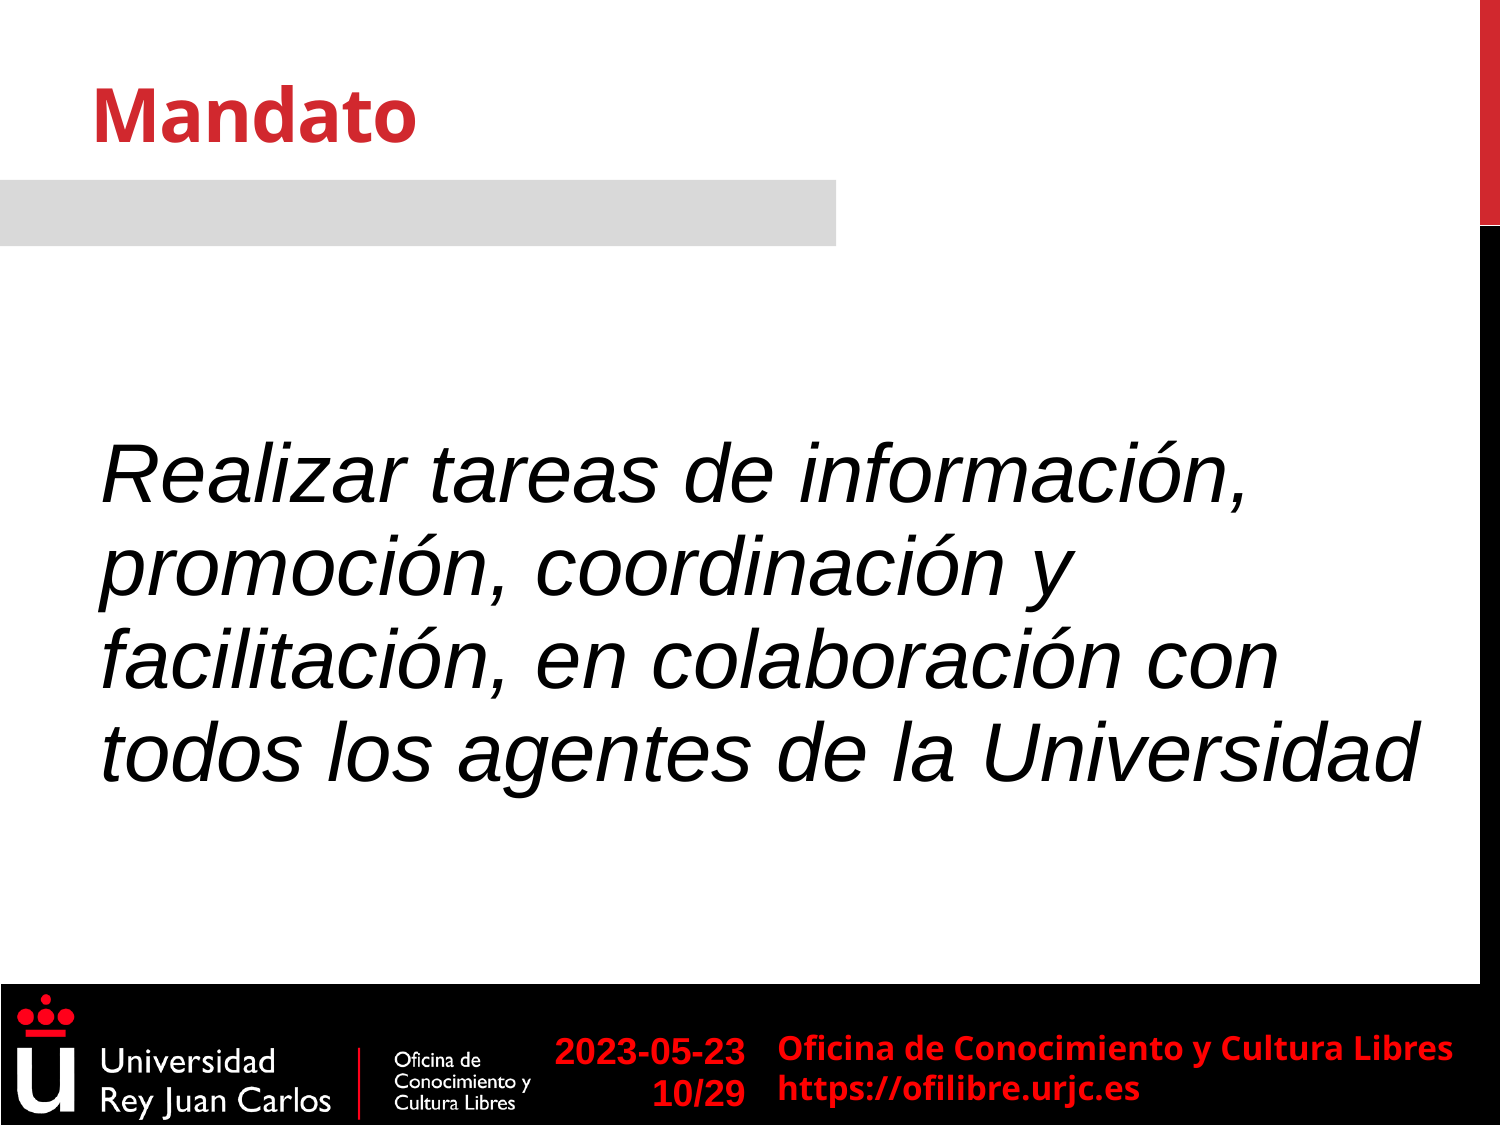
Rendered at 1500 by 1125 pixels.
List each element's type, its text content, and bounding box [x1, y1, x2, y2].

title [75, 15, 1425, 172]
list Realizar tareas de información, promoción, coordinación y facilitación, en colaboración con todos los agentes de la Universidad [15, 420, 1441, 1066]
picture [17, 1066, 531, 1120]
text_box Mandato [0, 24, 1326, 172]
